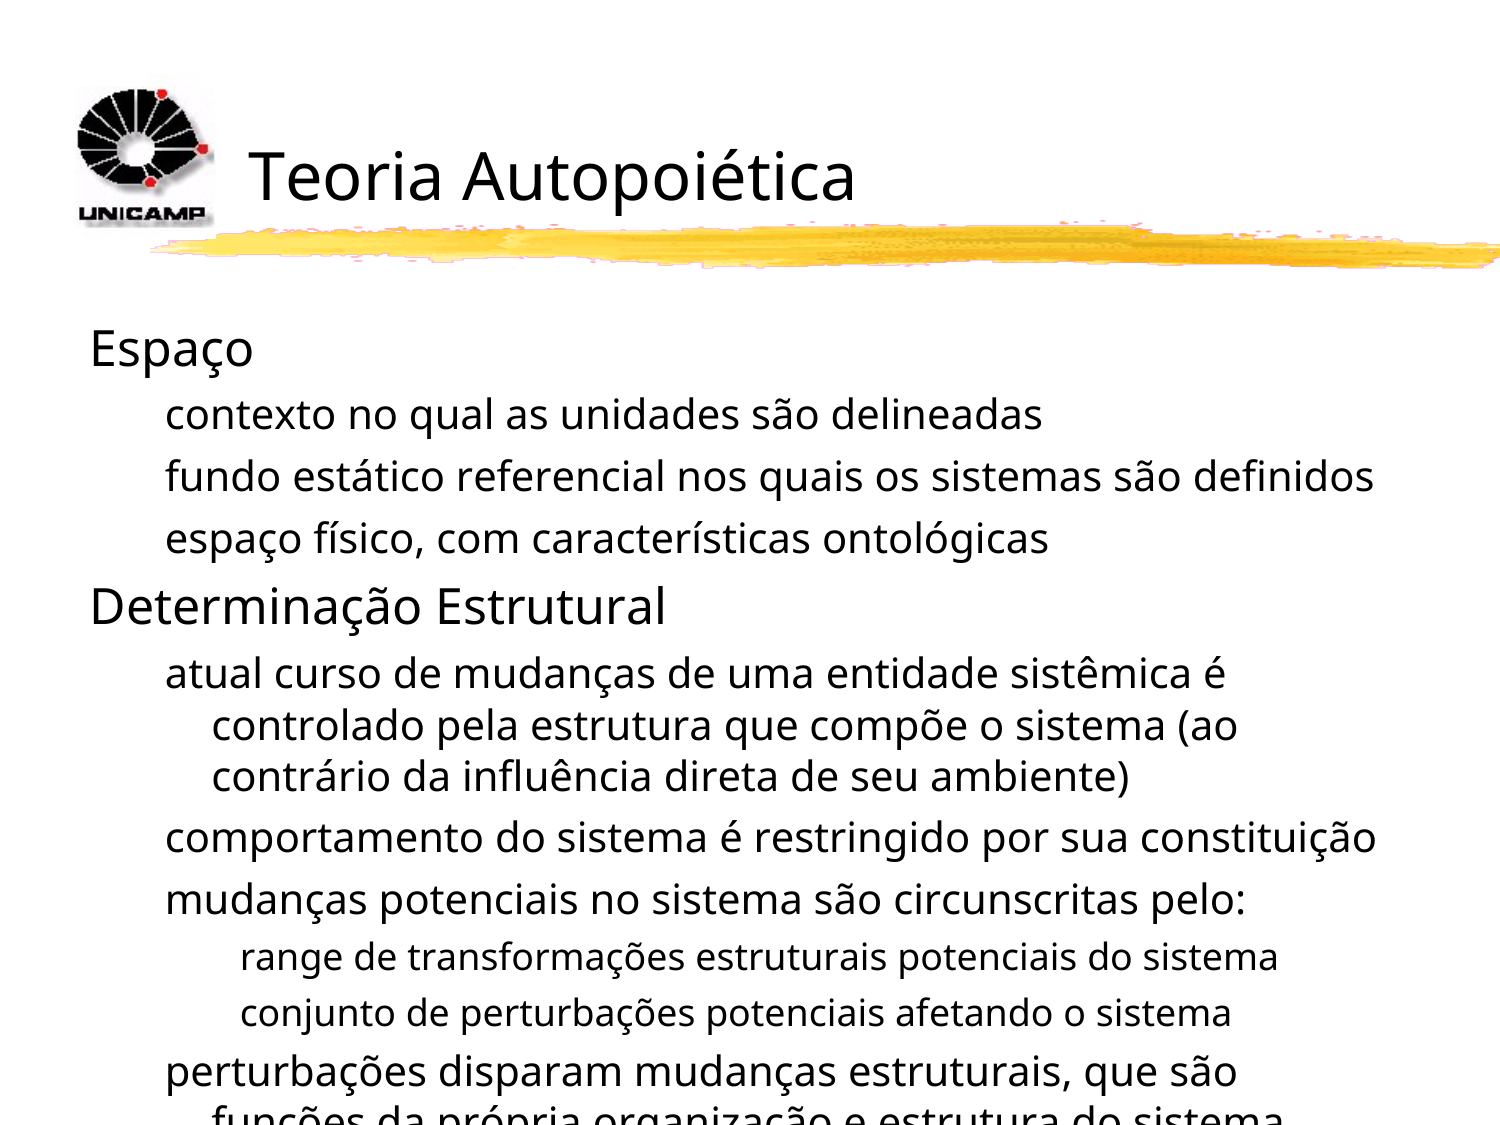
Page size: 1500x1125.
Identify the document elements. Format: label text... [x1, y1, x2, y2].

list Espaço contexto no qual as unidades são delineadas fundo estático referencial nos quais os sistemas são definidos espaço físico, com características ontológicas Determinação Estrutural atual curso de mudanças de uma entidade sistêmica é controlado pela estrutura que compõe o sistema (ao contrário da influência direta de seu ambiente) comportamento do sistema é restringido por sua constituição mudanças potenciais no sistema são circunscritas pelo: range de transformações estruturais potenciais do sistema conjunto de perturbações potenciais afetando o sistema perturbações disparam mudanças estruturais, que são funções da própria organização e estrutura do sistema [74, 309, 1417, 1029]
title Teoria Autopoiética [233, 37, 1434, 225]
picture [75, 74, 1500, 279]
